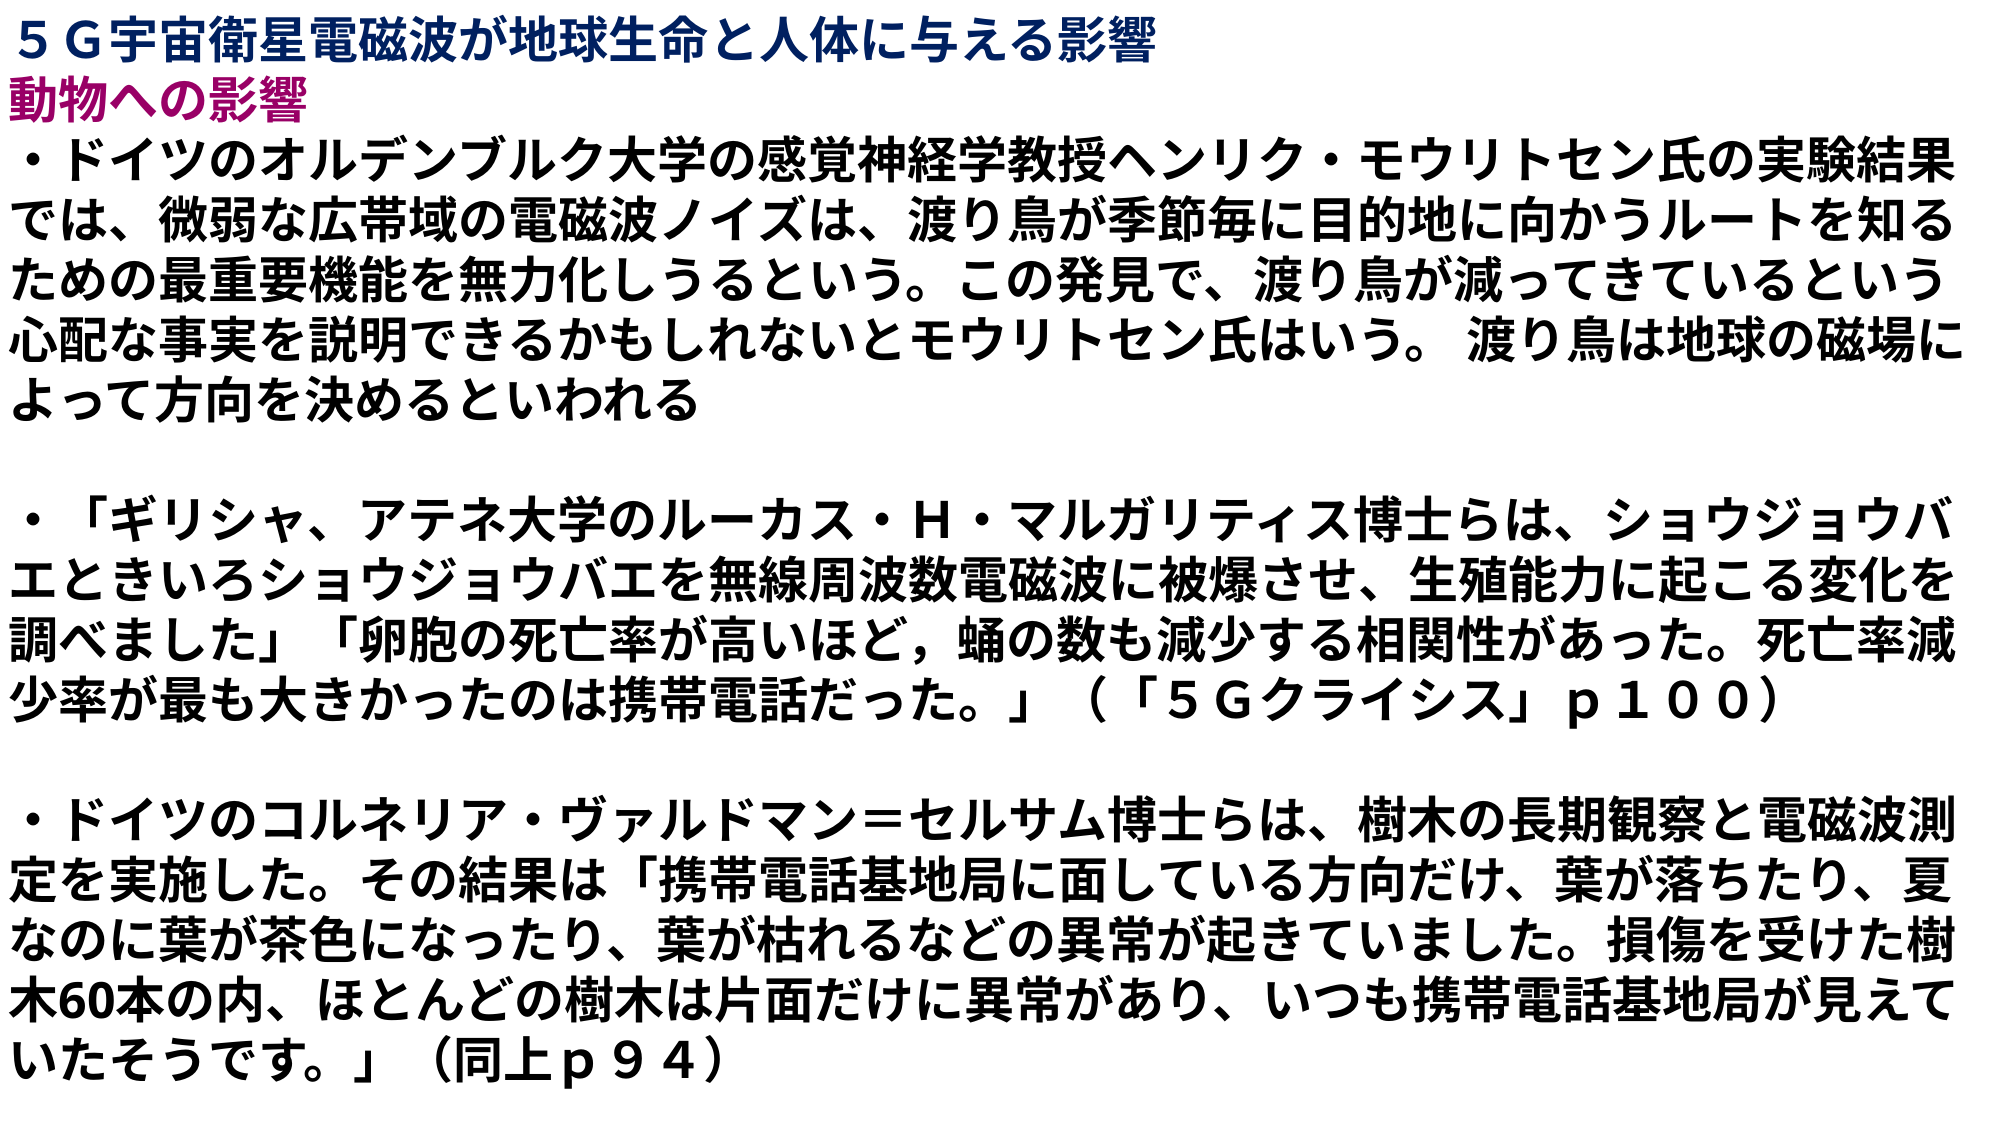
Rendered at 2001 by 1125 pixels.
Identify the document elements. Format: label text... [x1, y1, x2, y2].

text_box ５Ｇ宇宙衛星電磁波が地球生命と人体に与える影響 動物への影響 ・ドイツのオルデンブルク大学の感覚神経学教授ヘンリク・モウリトセン氏の実験結果では、微弱な広帯域の電磁波ノイズは、渡り鳥が季節毎に目的地に向かうルートを知るための最重要機能を無力化しうるという。この発見で、渡り鳥が減ってきているという心配な事実を説明できるかもしれないとモウリトセン氏はいう。 渡り鳥は地球の磁場によって方向を決めるといわれる ・「ギリシャ、アテネ大学のルーカス・Ｈ・マルガリティス博士らは、ショウジョウバエときいろショウジョウバエを無線周波数電磁波に被爆させ、生殖能力に起こる変化を調べました」「卵胞の死亡率が高いほど，蛹の数も減少する相関性があった。死亡率減少率が最も大きかったのは携帯電話だった。」（「５Ｇクライシス」ｐ１００） ・ドイツのコルネリア・ヴァルドマン＝セルサム博士らは、樹木の長期観察と電磁波測定を実施した。その結果は「携帯電話基地局に面している方向だけ、葉が落ちたり、夏なのに葉が茶色になったり、葉が枯れるなどの異常が起きていました。損傷を受けた樹木60本の内、ほとんどの樹木は片面だけに異常があり、いつも携帯電話基地局が見えていたそうです。」（同上ｐ９４） [0, 0, 2000, 1046]
